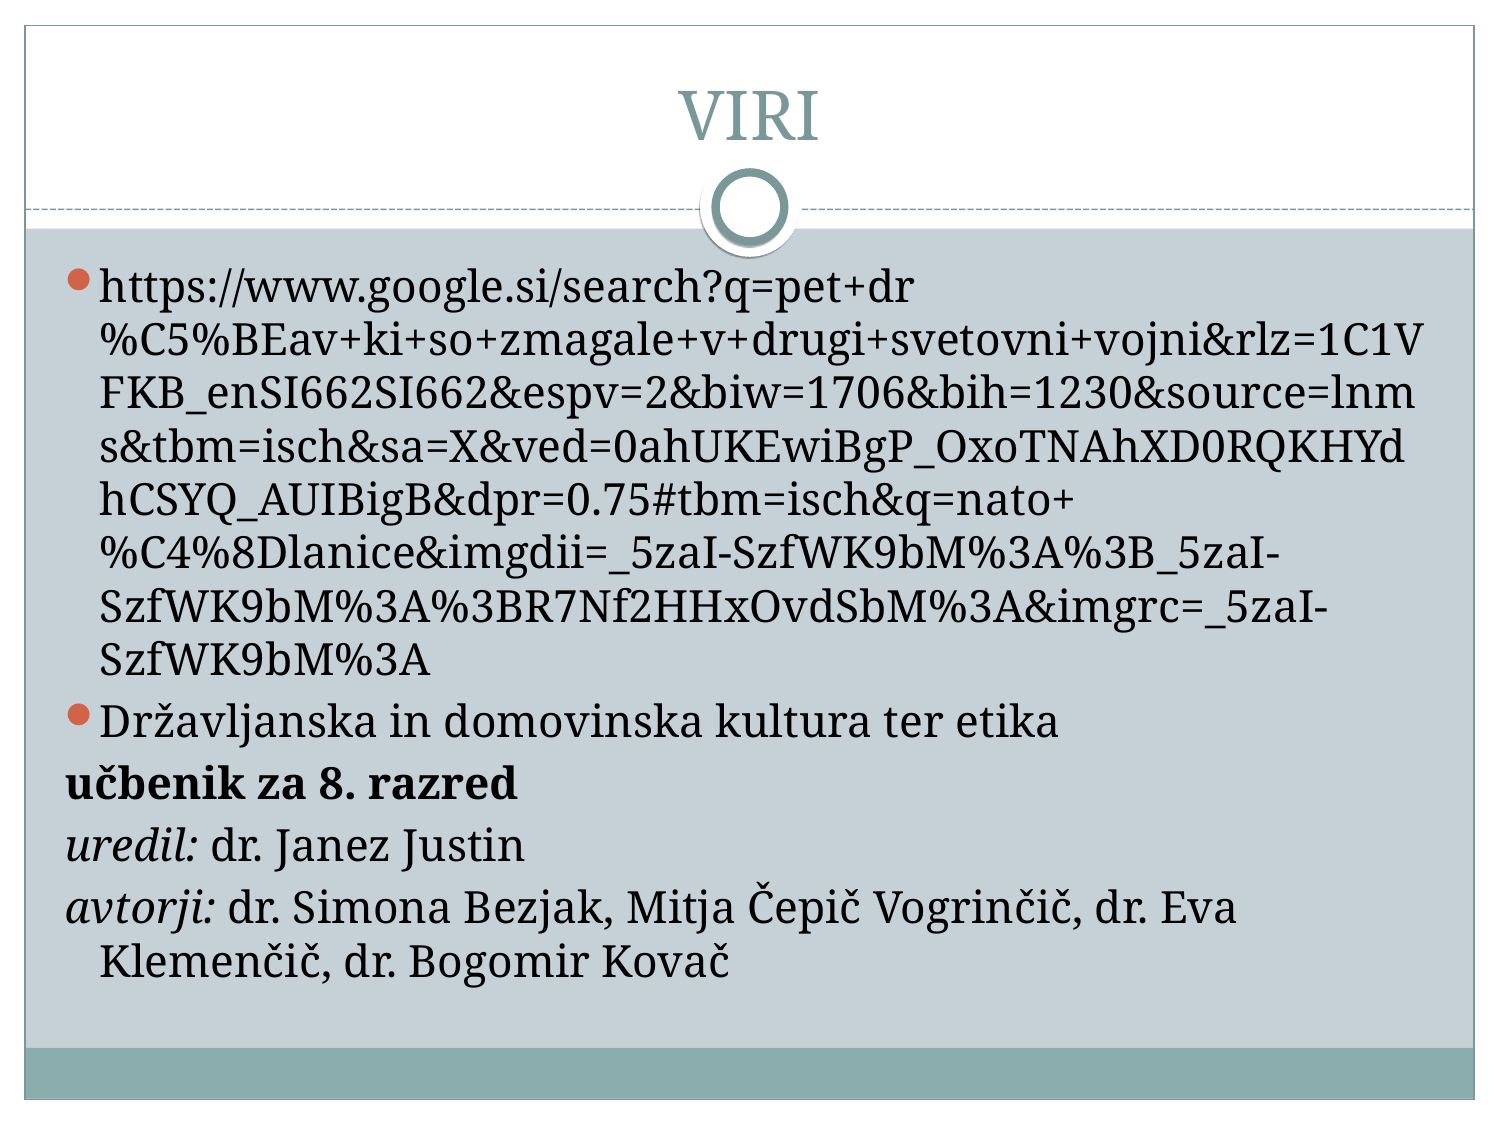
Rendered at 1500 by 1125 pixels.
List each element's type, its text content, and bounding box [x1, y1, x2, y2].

list https://www.google.si/search?q=pet+dr%C5%BEav+ki+so+zmagale+v+drugi+svetovni+vojni&rlz=1C1VFKB_enSI662SI662&espv=2&biw=1706&bih=1230&source=lnms&tbm=isch&sa=X&ved=0ahUKEwiBgP_OxoTNAhXD0RQKHYdhCSYQ_AUIBigB&dpr=0.75#tbm=isch&q=nato+%C4%8Dlanice&imgdii=_5zaI-SzfWK9bM%3A%3B_5zaI-SzfWK9bM%3A%3BR7Nf2HHxOvdSbM%3A&imgrc=_5zaI-SzfWK9bM%3A Državljanska in domovinska kultura ter etika učbenik za 8. razred uredil: dr. Janez Justin avtorji: dr. Simona Bezjak, Mitja Čepič Vogrinčič, dr. Eva Klemenčič, dr. Bogomir Kovač [49, 250, 1445, 1001]
title VIRI [49, 37, 1450, 162]
